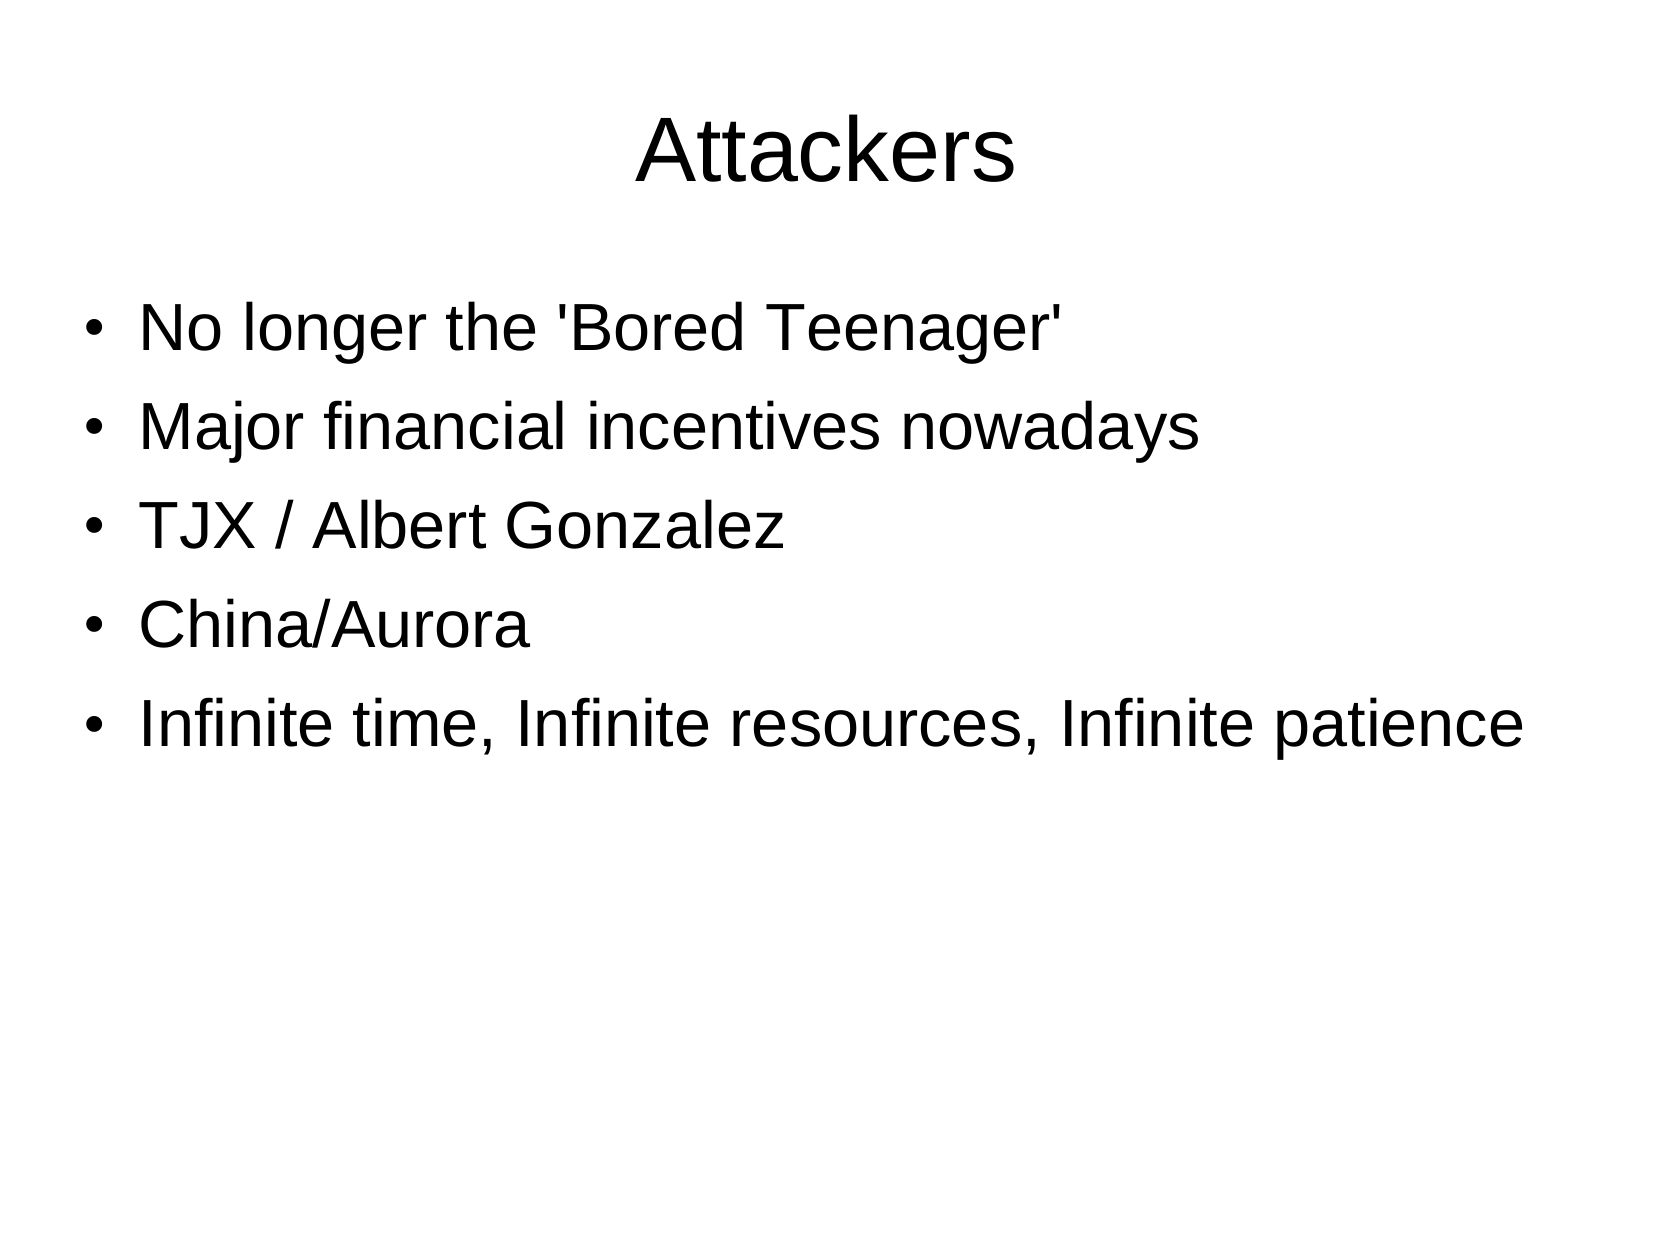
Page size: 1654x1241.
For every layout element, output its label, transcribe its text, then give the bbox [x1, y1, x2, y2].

list No longer the 'Bored Teenager' Major financial incentives nowadays TJX / Albert Gonzalez China/Aurora Infinite time, Infinite resources, Infinite patience [82, 290, 1571, 1109]
title Attackers [82, 56, 1571, 249]
